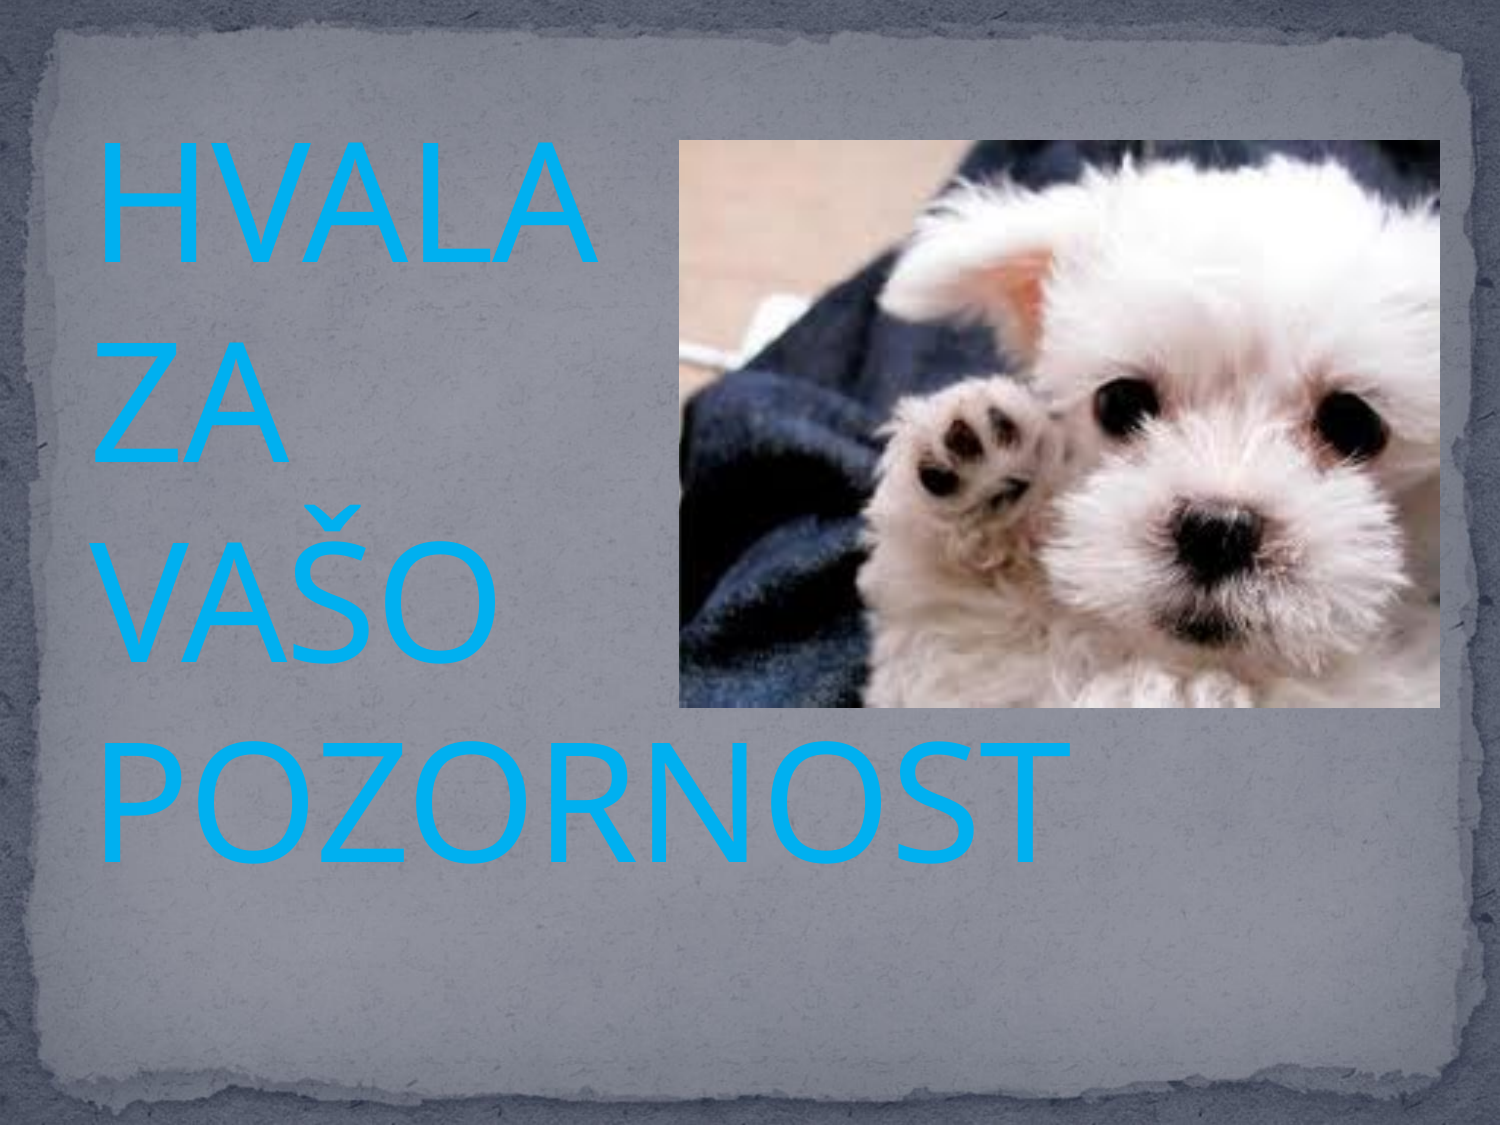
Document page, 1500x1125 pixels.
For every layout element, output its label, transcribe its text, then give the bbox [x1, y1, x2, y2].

title HVALA ZA VAŠO POZORNOST [75, 24, 1425, 1008]
picture [0, 0, 1500, 1125]
